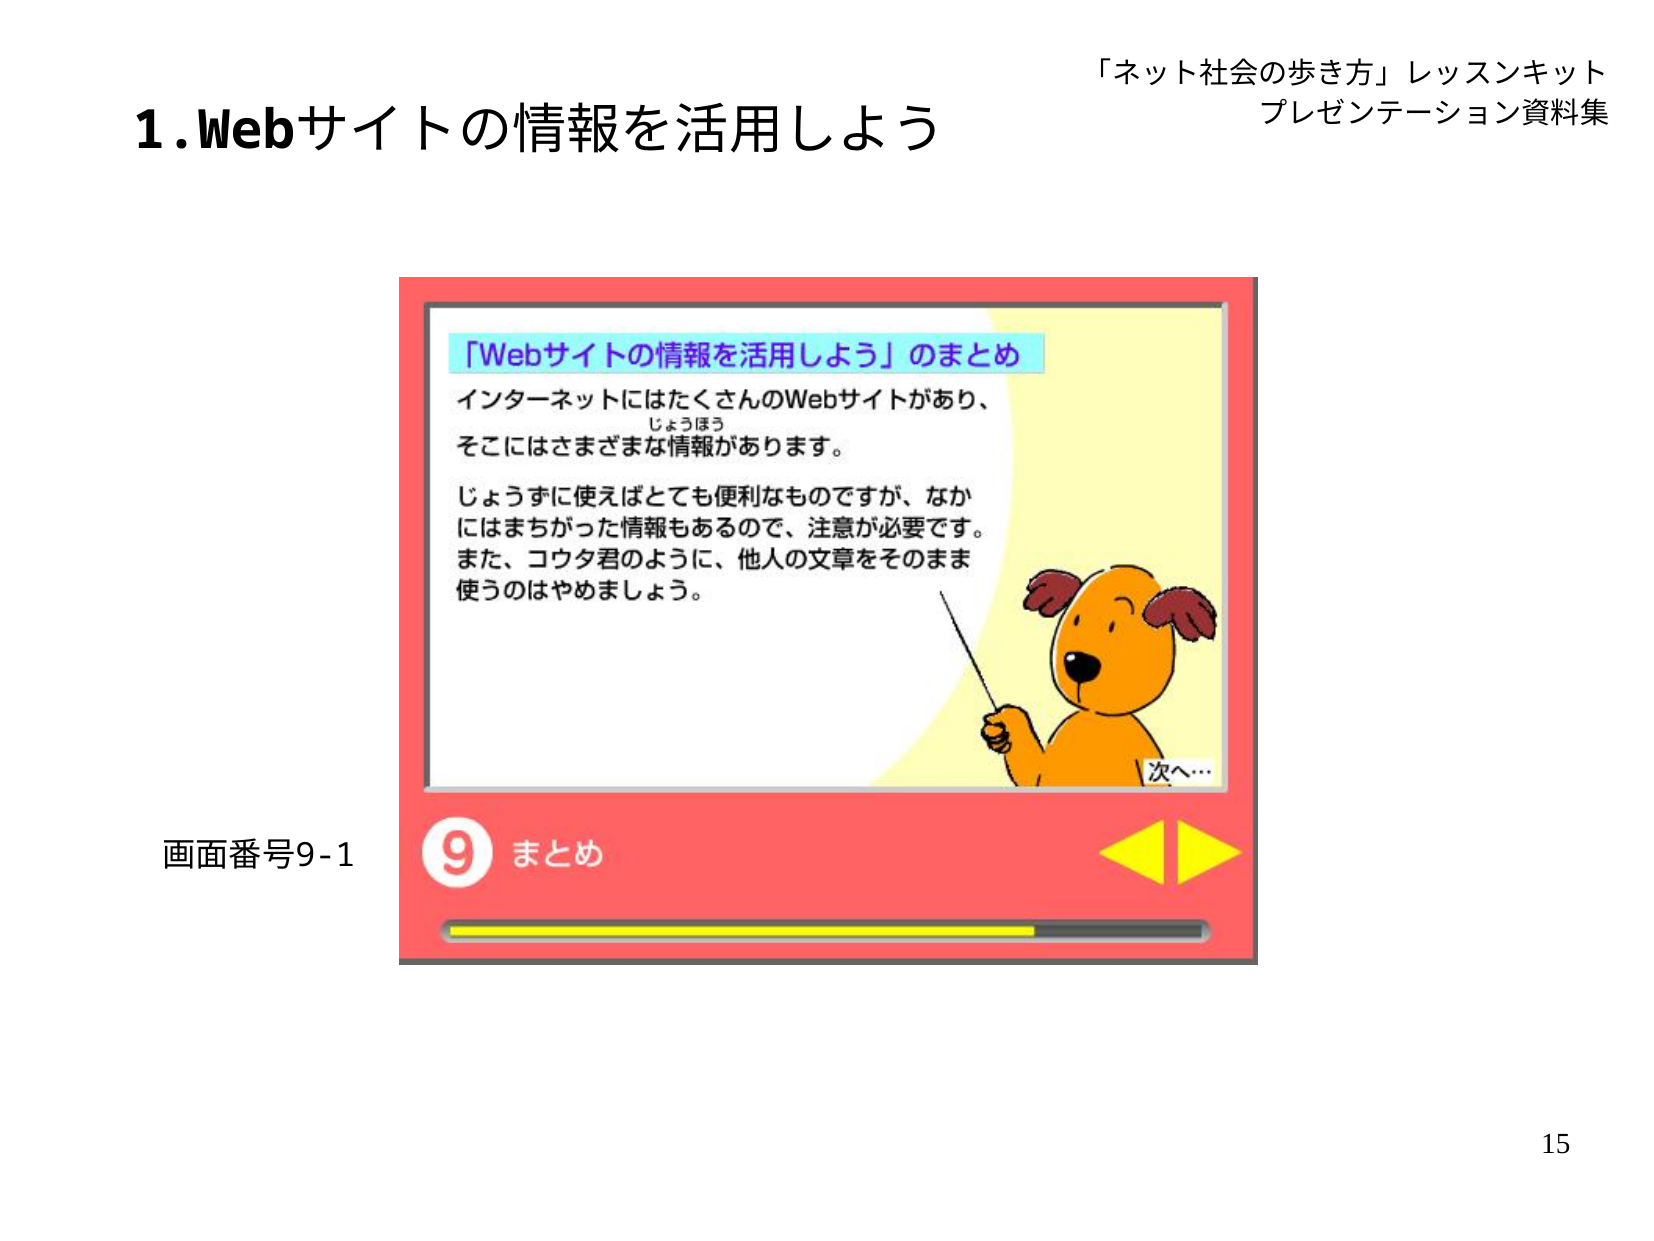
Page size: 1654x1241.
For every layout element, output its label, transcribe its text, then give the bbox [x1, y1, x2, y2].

picture [399, 277, 1258, 965]
text_box 画面番号9-1 [147, 826, 384, 882]
text_box 「ネット社会の歩き方」レッスンキット プレゼンテーション資料集 [1062, 44, 1625, 139]
text_box 1.Webサイトの情報を活用しよう [118, 88, 1093, 169]
